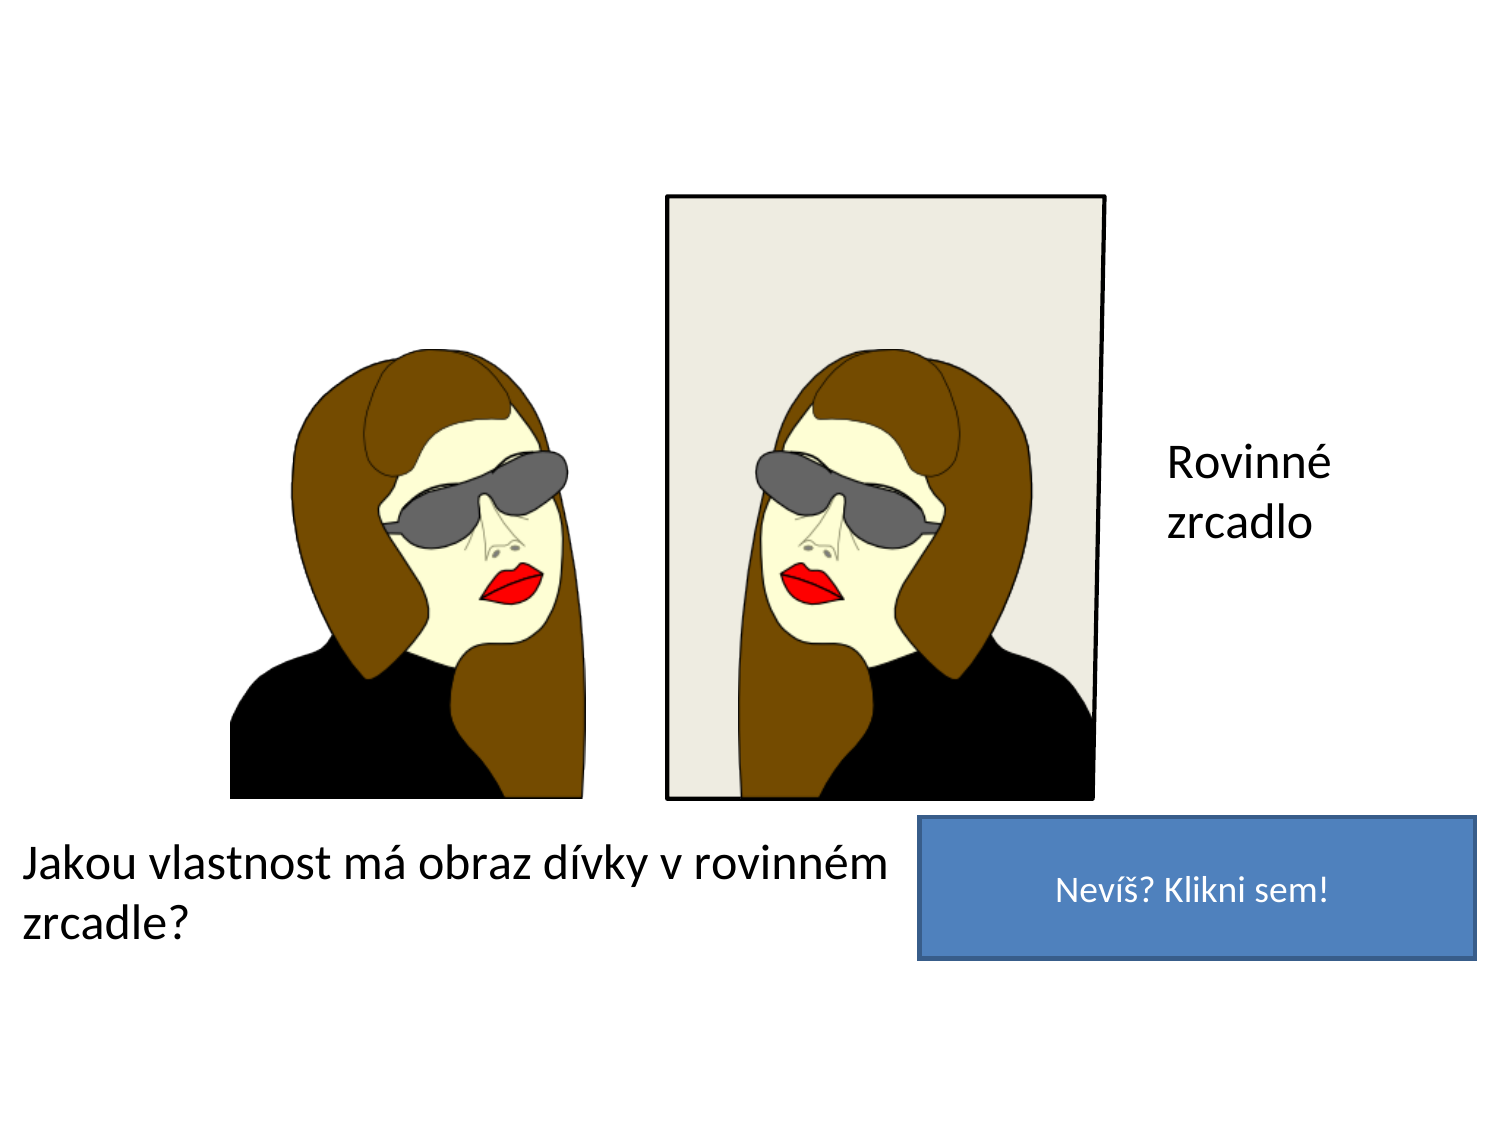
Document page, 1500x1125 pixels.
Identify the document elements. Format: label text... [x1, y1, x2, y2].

picture [738, 349, 1094, 799]
text_box Nevíš? Klikni sem! [919, 816, 1475, 959]
text_box Jakou vlastnost má obraz dívky v rovinném zrcadle? [7, 822, 916, 958]
picture [230, 349, 586, 799]
text_box Rovinné zrcadlo [1152, 420, 1359, 557]
text_box [667, 196, 1105, 799]
